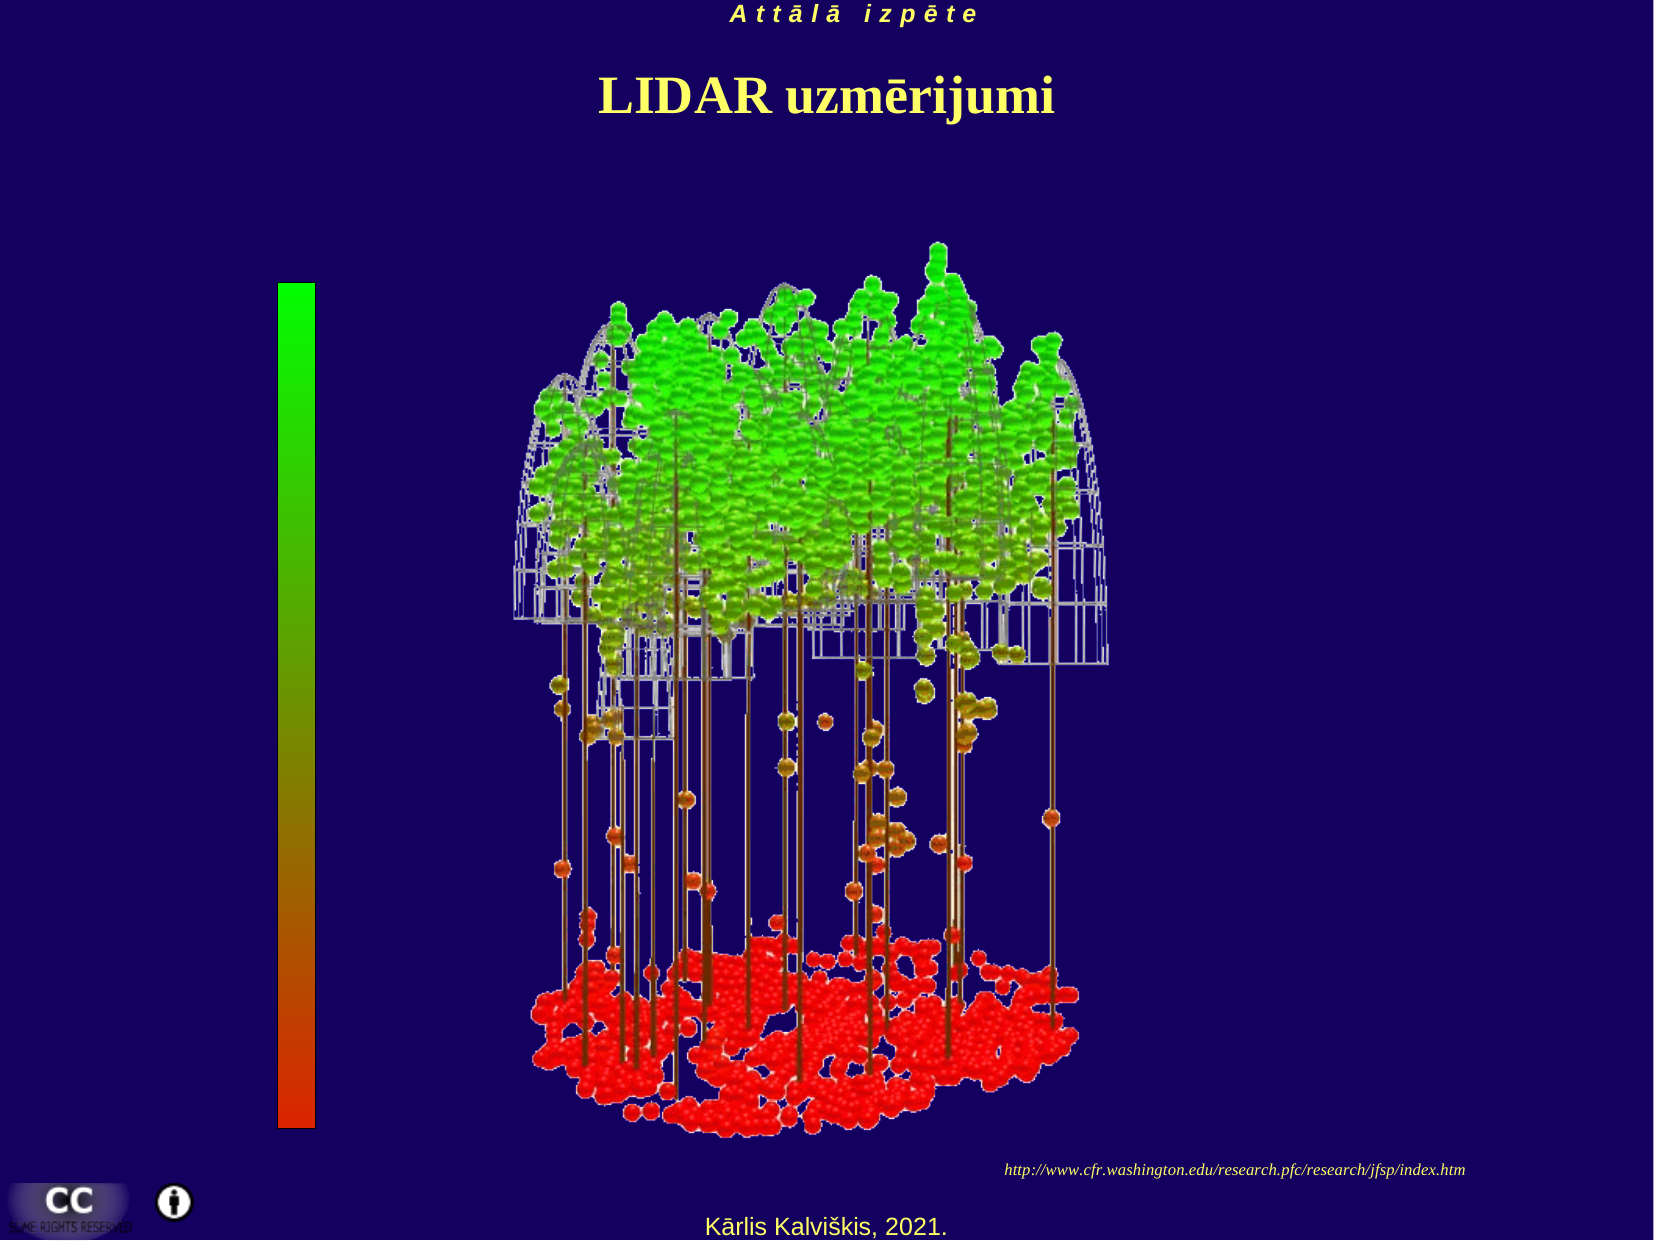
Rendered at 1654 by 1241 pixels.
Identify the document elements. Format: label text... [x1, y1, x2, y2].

picture [155, 1183, 194, 1222]
picture [429, 215, 1178, 1154]
picture [0, 1183, 141, 1241]
text_box [277, 282, 316, 1129]
text_box http://www.cfr.washington.edu/research.pfc/research/jfsp/index.htm [1004, 1160, 1467, 1180]
title LIDAR uzmērijumi [120, 65, 1533, 334]
